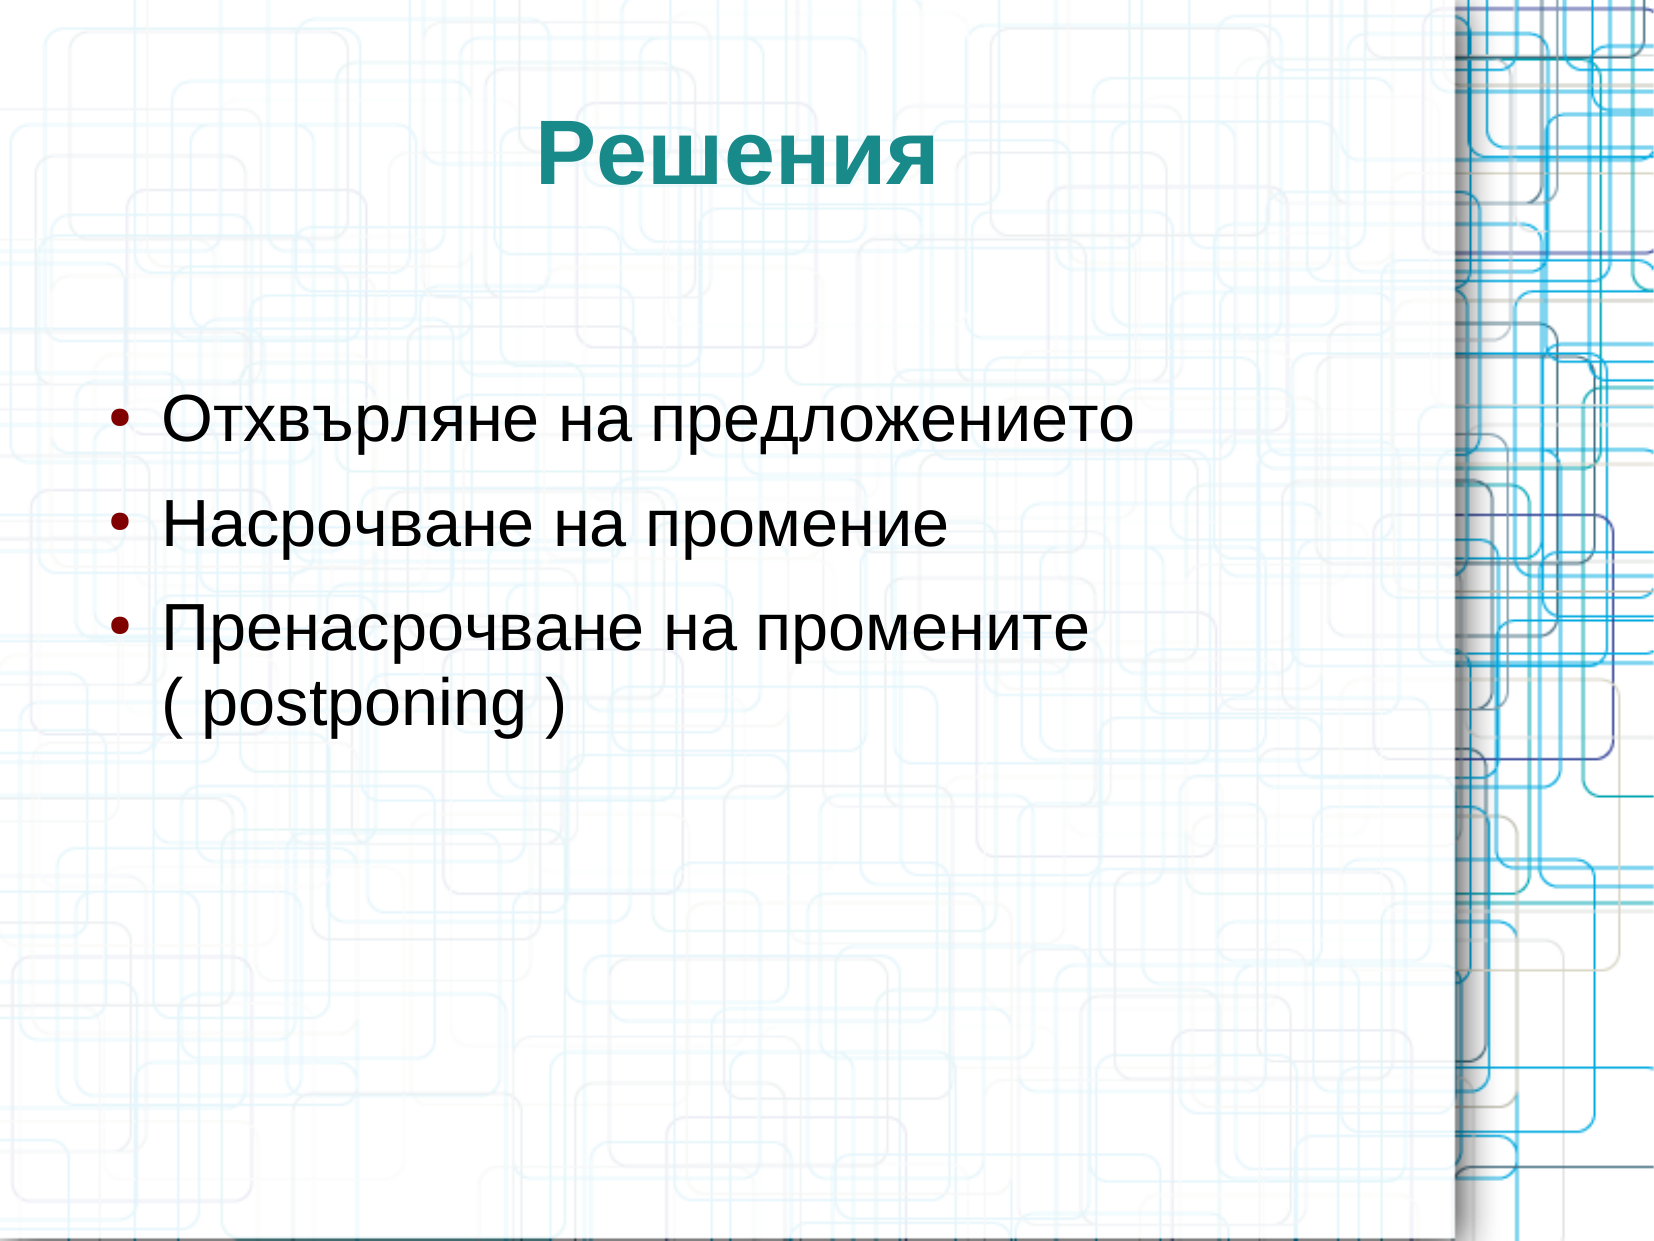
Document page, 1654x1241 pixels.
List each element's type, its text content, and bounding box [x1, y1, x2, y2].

picture [0, 0, 1654, 1241]
title Решения [59, 49, 1418, 257]
list Отхвърляне на предложението Насрочване на промение Пренасрочване на промените ( postponing ) [90, 381, 1426, 1201]
